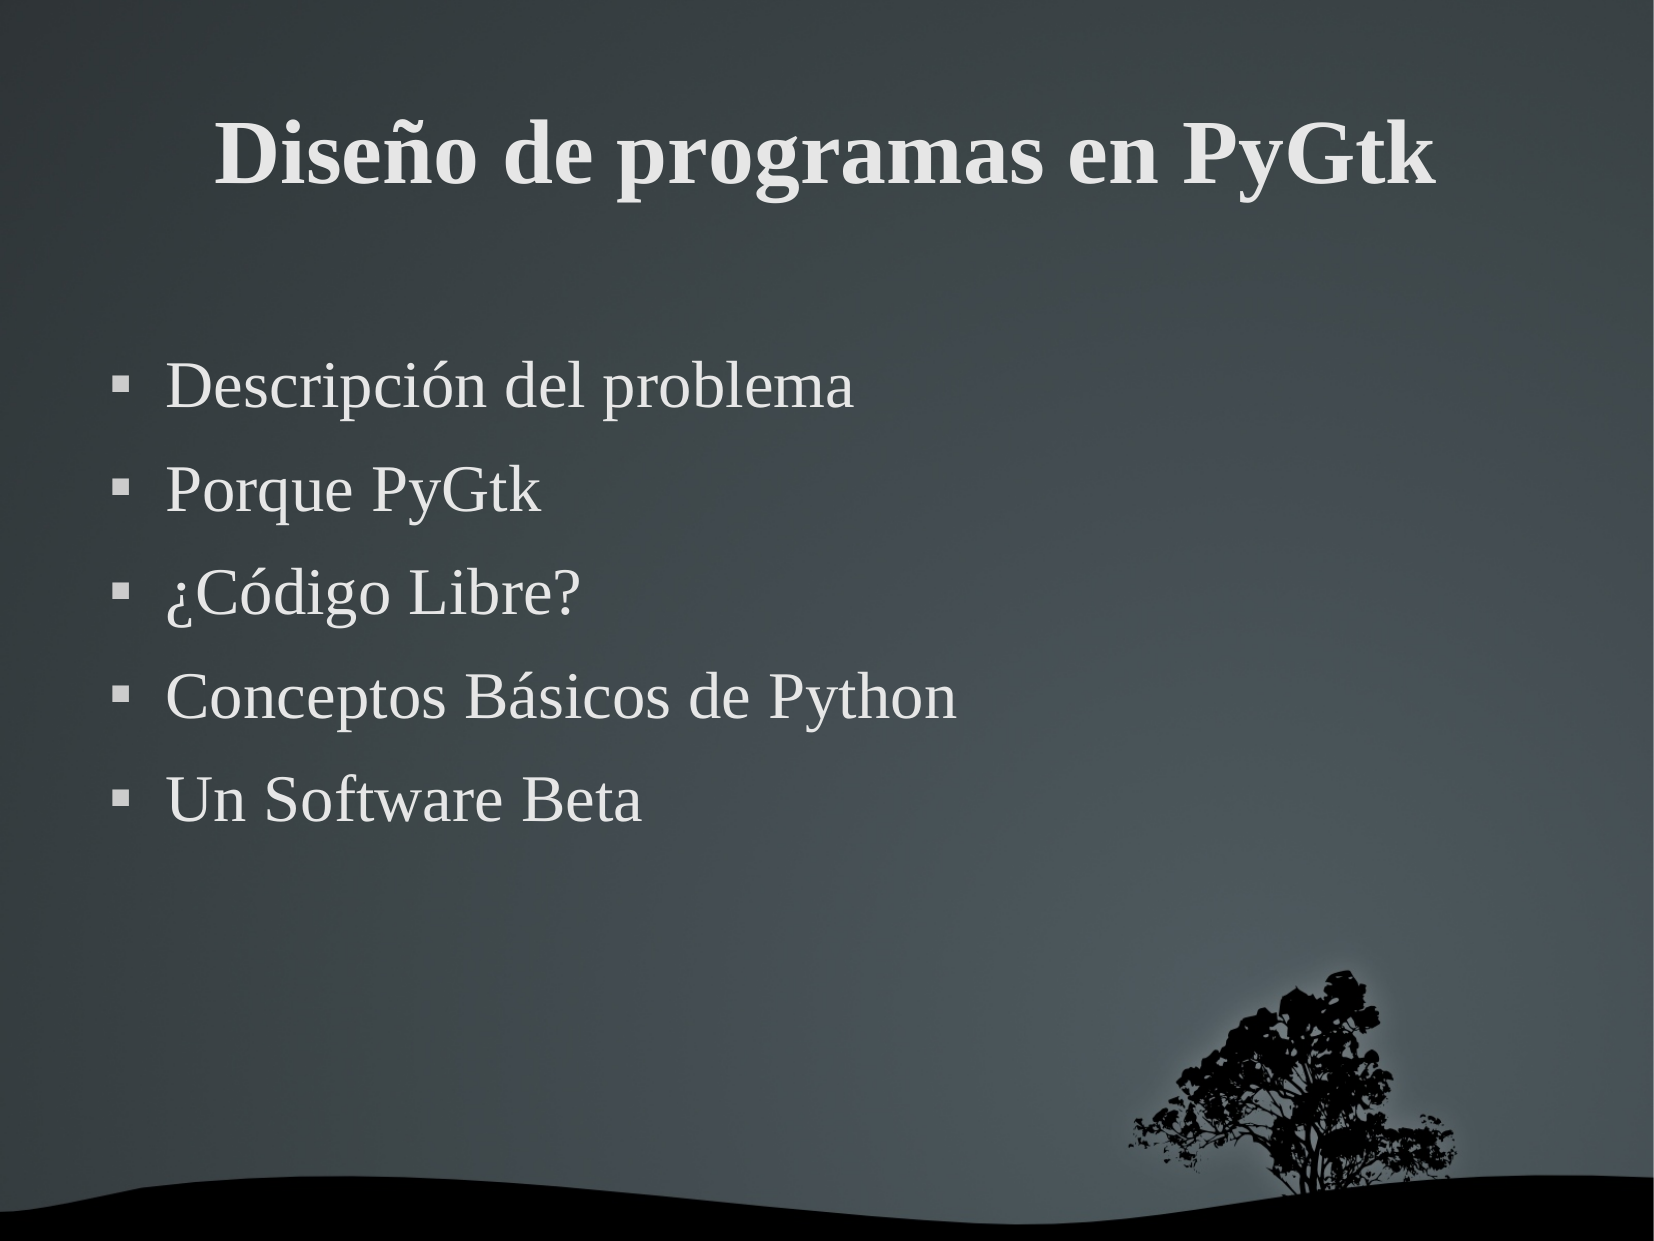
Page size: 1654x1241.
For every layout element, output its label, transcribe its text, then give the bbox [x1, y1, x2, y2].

list Descripción del problema Porque PyGtk ¿Código Libre? Conceptos Básicos de Python Un Software Beta [76, 347, 1565, 1152]
title Diseño de programas en PyGtk [82, 56, 1571, 250]
picture [0, 0, 1654, 1241]
